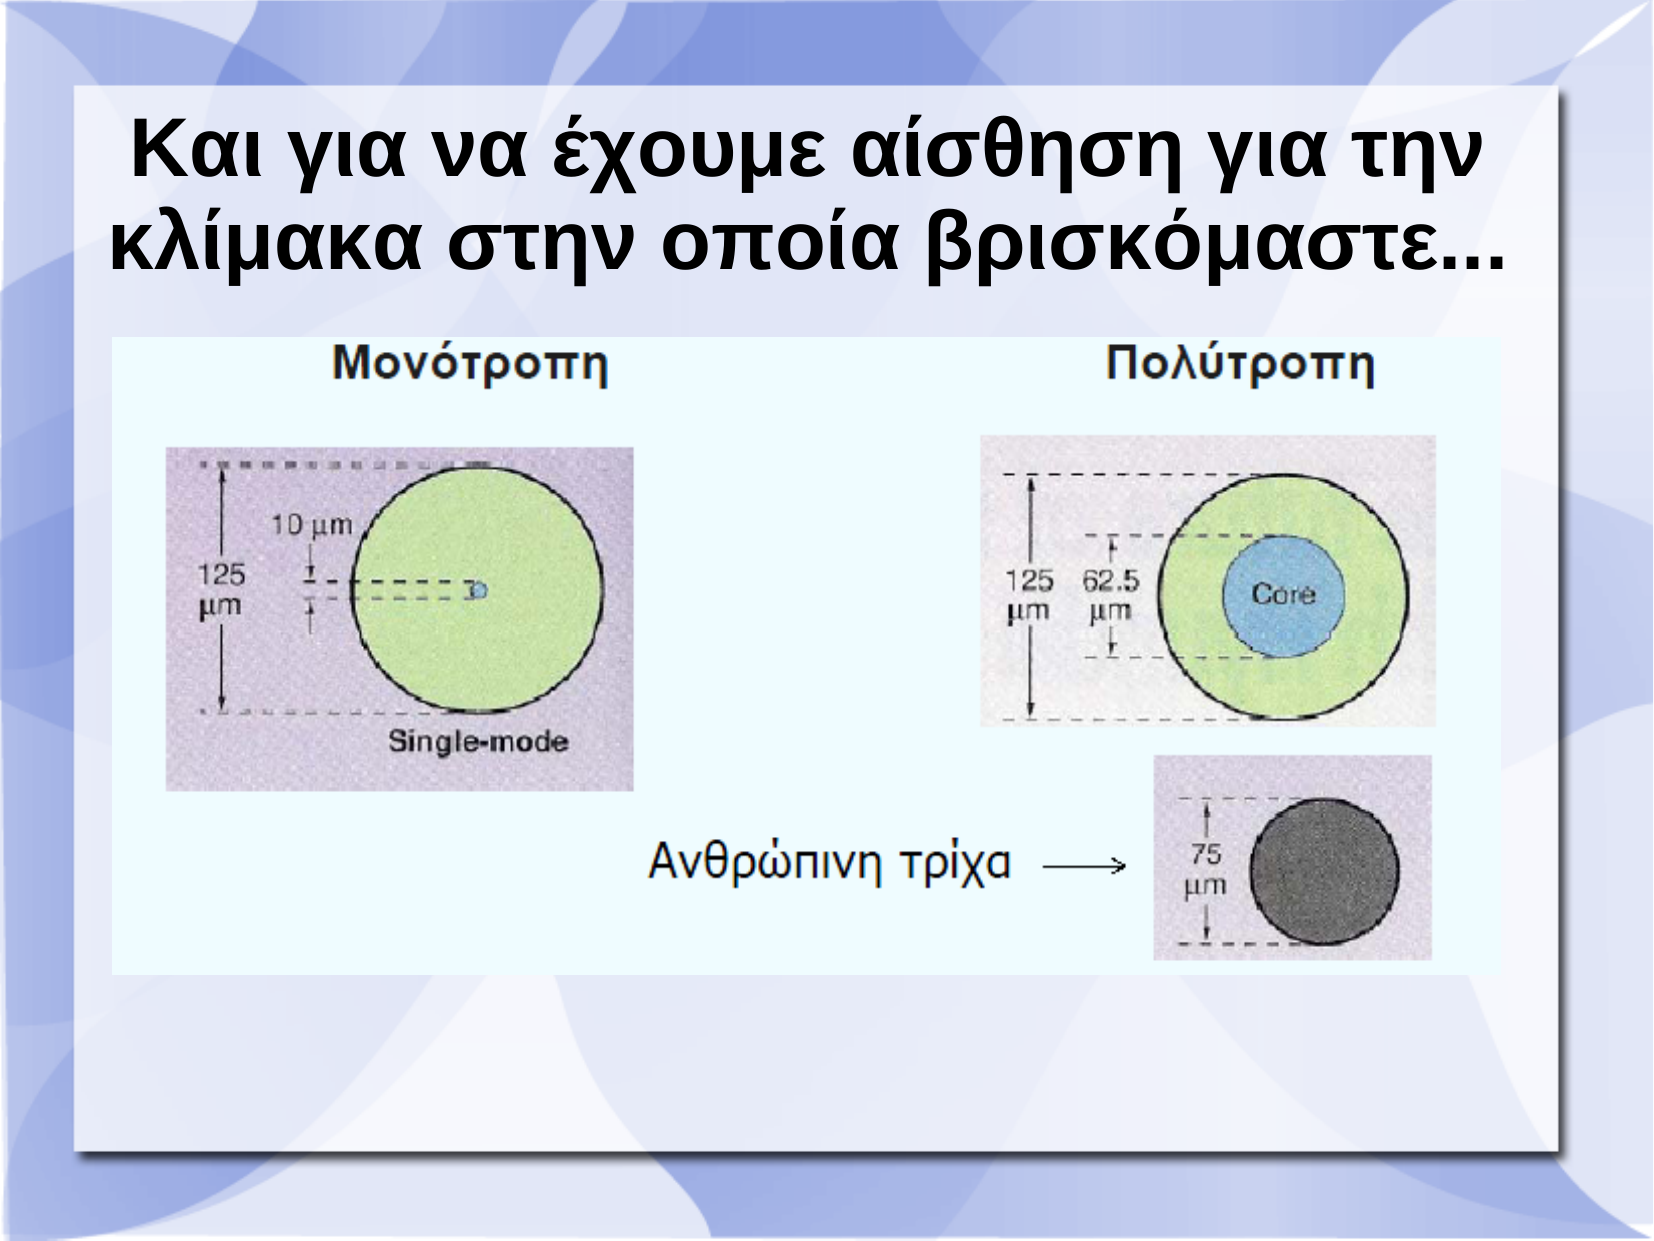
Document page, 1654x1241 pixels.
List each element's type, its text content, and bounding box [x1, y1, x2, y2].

title Και για να έχουμε αίσθηση για την κλίμακα στην οποία βρισκόμαστε... [82, 90, 1535, 298]
picture [0, 0, 1654, 1241]
